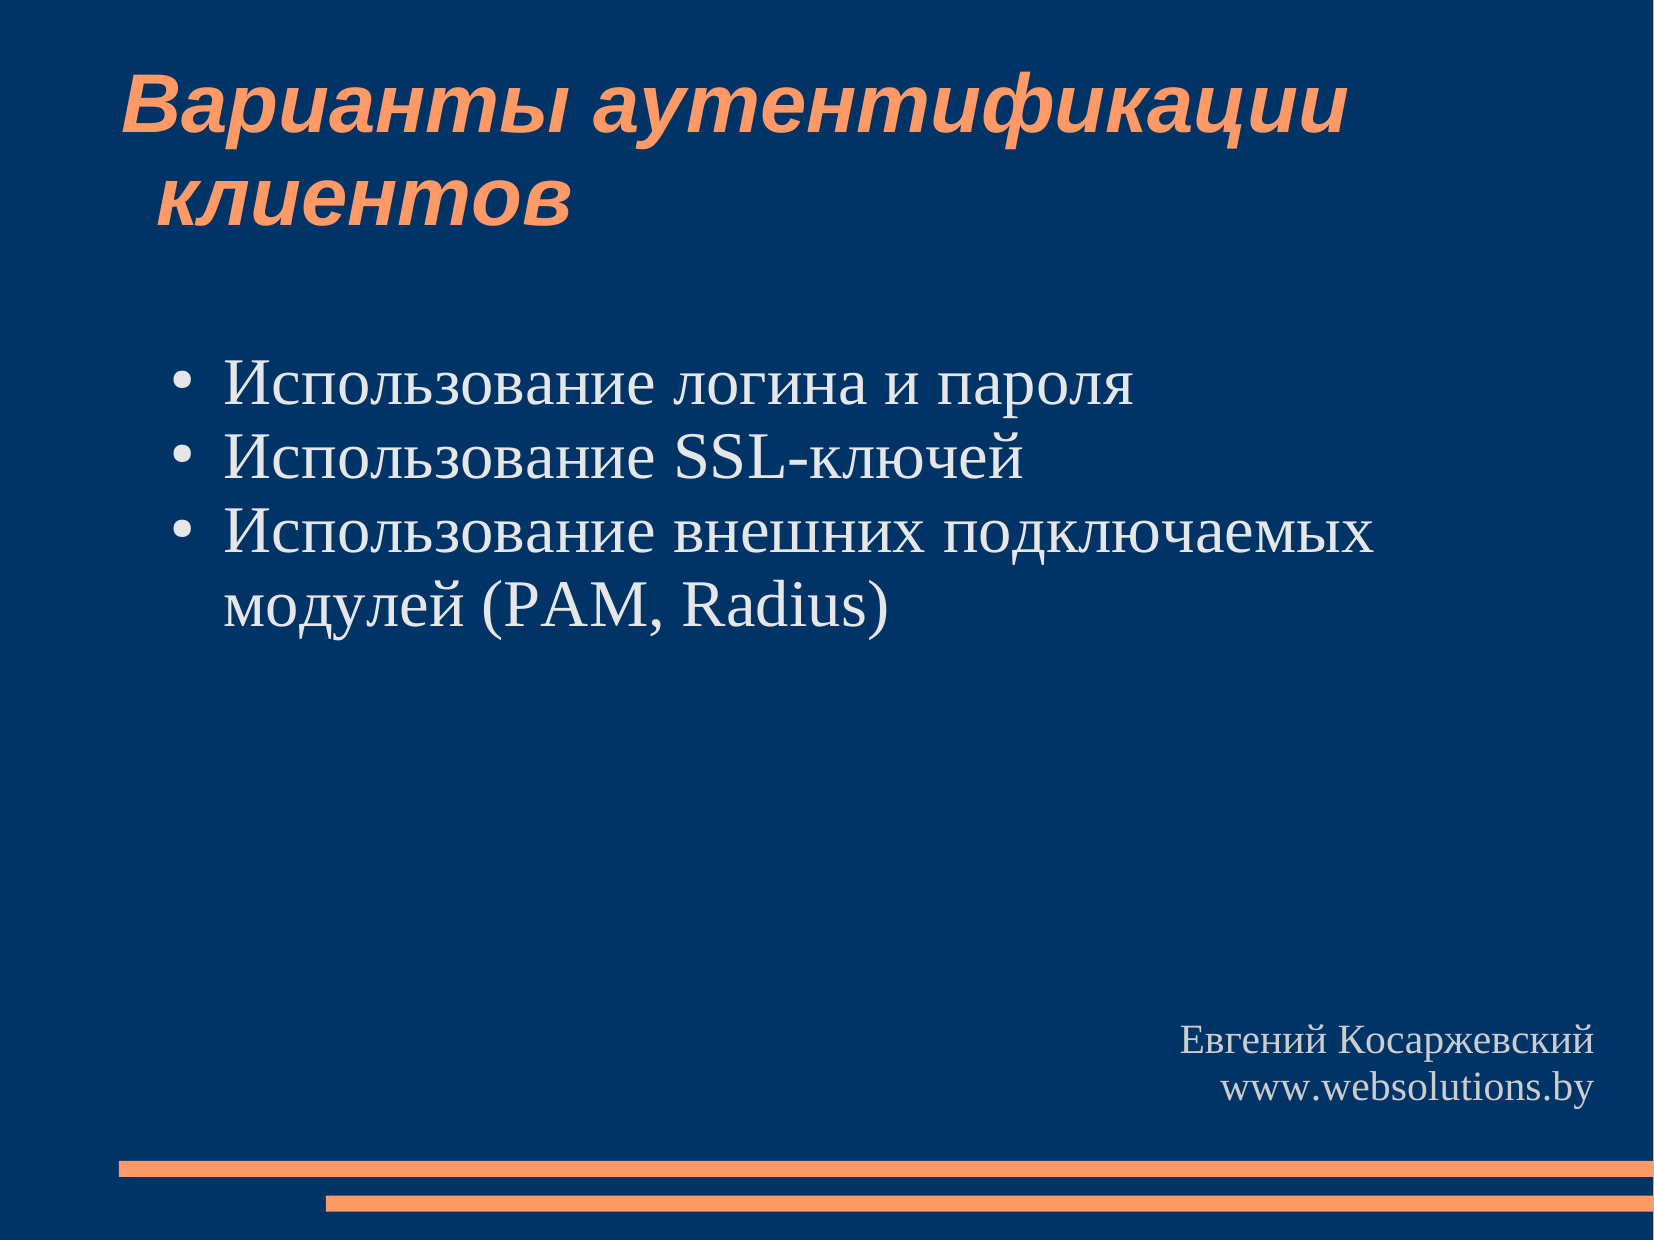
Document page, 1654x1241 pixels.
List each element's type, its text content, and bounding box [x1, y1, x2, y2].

title Варианты аутентификации клиентов [121, 46, 1534, 254]
list Использование логина и пароля Использование SSL-ключей Использование внешних подключаемых модулей (PAM, Radius) [152, 344, 1534, 1127]
text_box Евгений Косаржевский www.websolutions.by [1003, 974, 1595, 1152]
